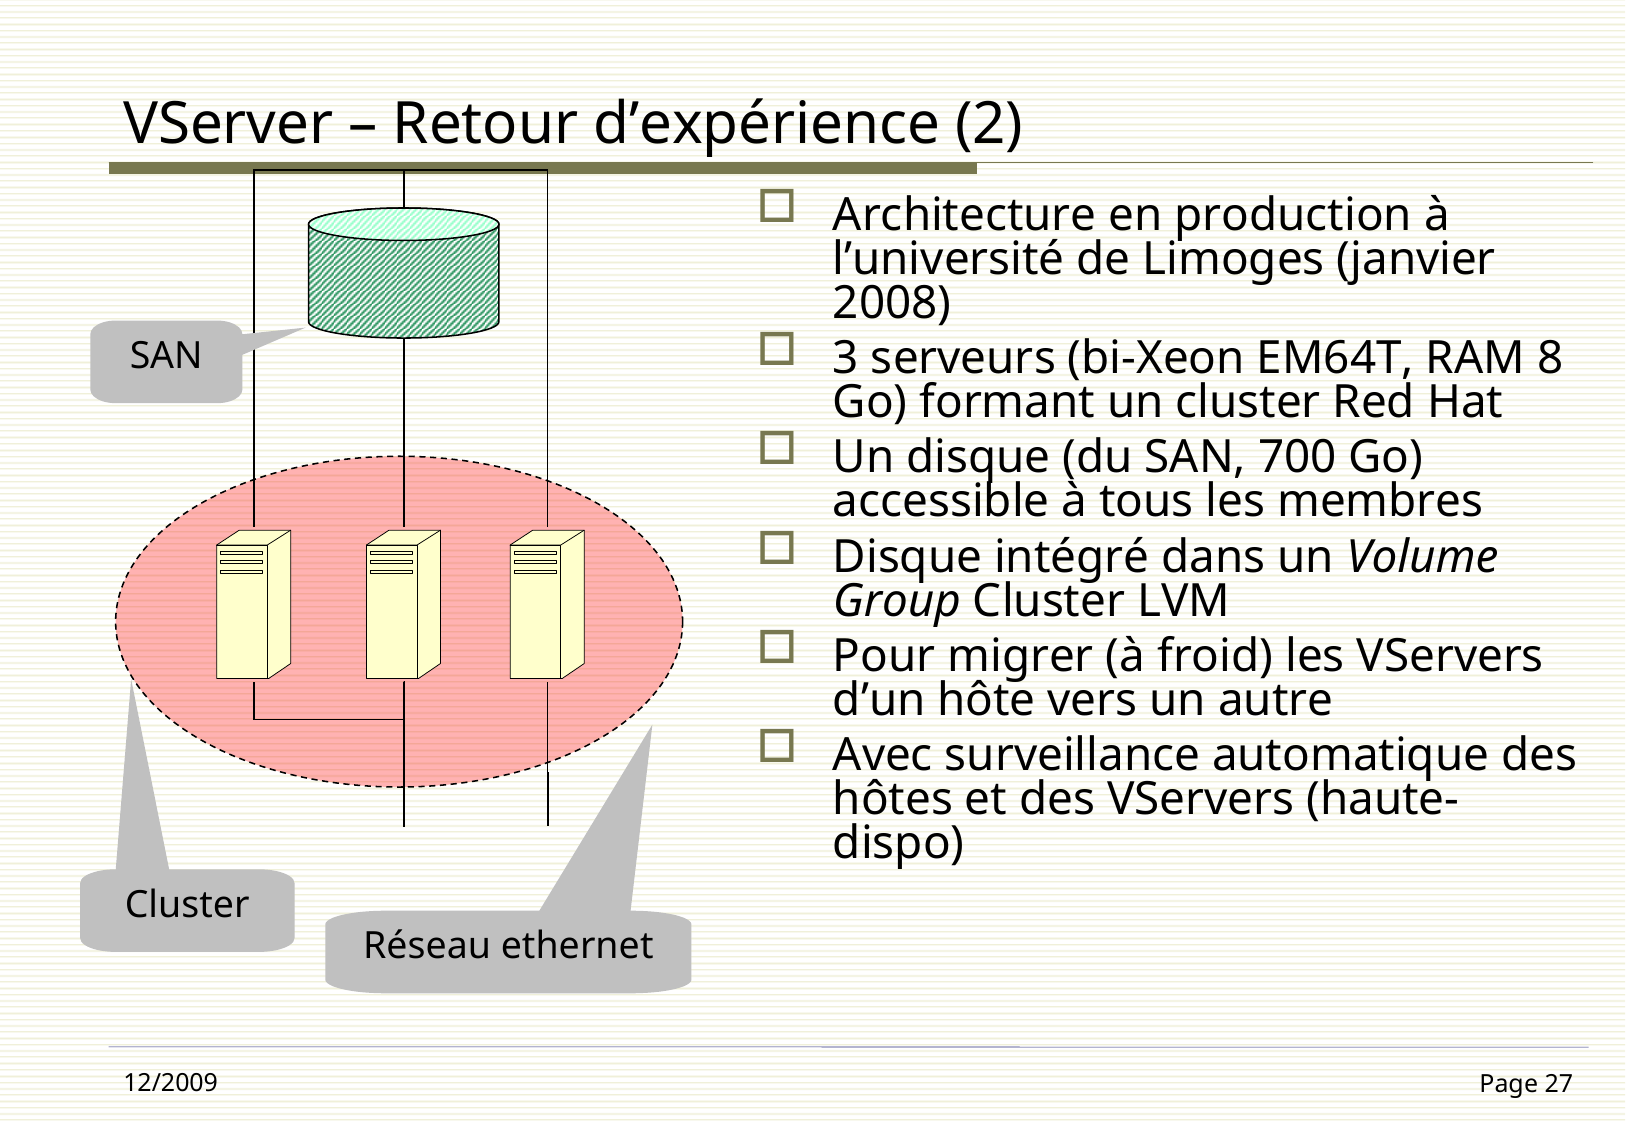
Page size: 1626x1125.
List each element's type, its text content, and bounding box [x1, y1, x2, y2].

text_box Cluster [80, 679, 295, 952]
picture [0, 0, 1626, 1125]
text_box Réseau ethernet [325, 724, 692, 994]
text_box [405, 456, 547, 787]
text_box [115, 479, 403, 788]
list Architecture en production à l’université de Limoges (janvier 2008)‏ 3 serveurs (bi-Xeon EM64T, RAM 8 Go) formant un cluster Red Hat Un disque (du SAN, 700 Go) accessible à tous les membres Disque intégré dans un Volume Group Cluster LVM Pour migrer (à froid) les VServers d’un hôte vers un autre Avec surveillance automatique des hôtes et des VServers (haute-dispo)‏ [741, 187, 1595, 1035]
text_box [308, 226, 499, 339]
text_box [255, 456, 403, 719]
title VServer – Retour d’expérience (2)‏ [108, 12, 1596, 163]
text_box [548, 480, 683, 763]
text_box SAN [90, 320, 306, 404]
